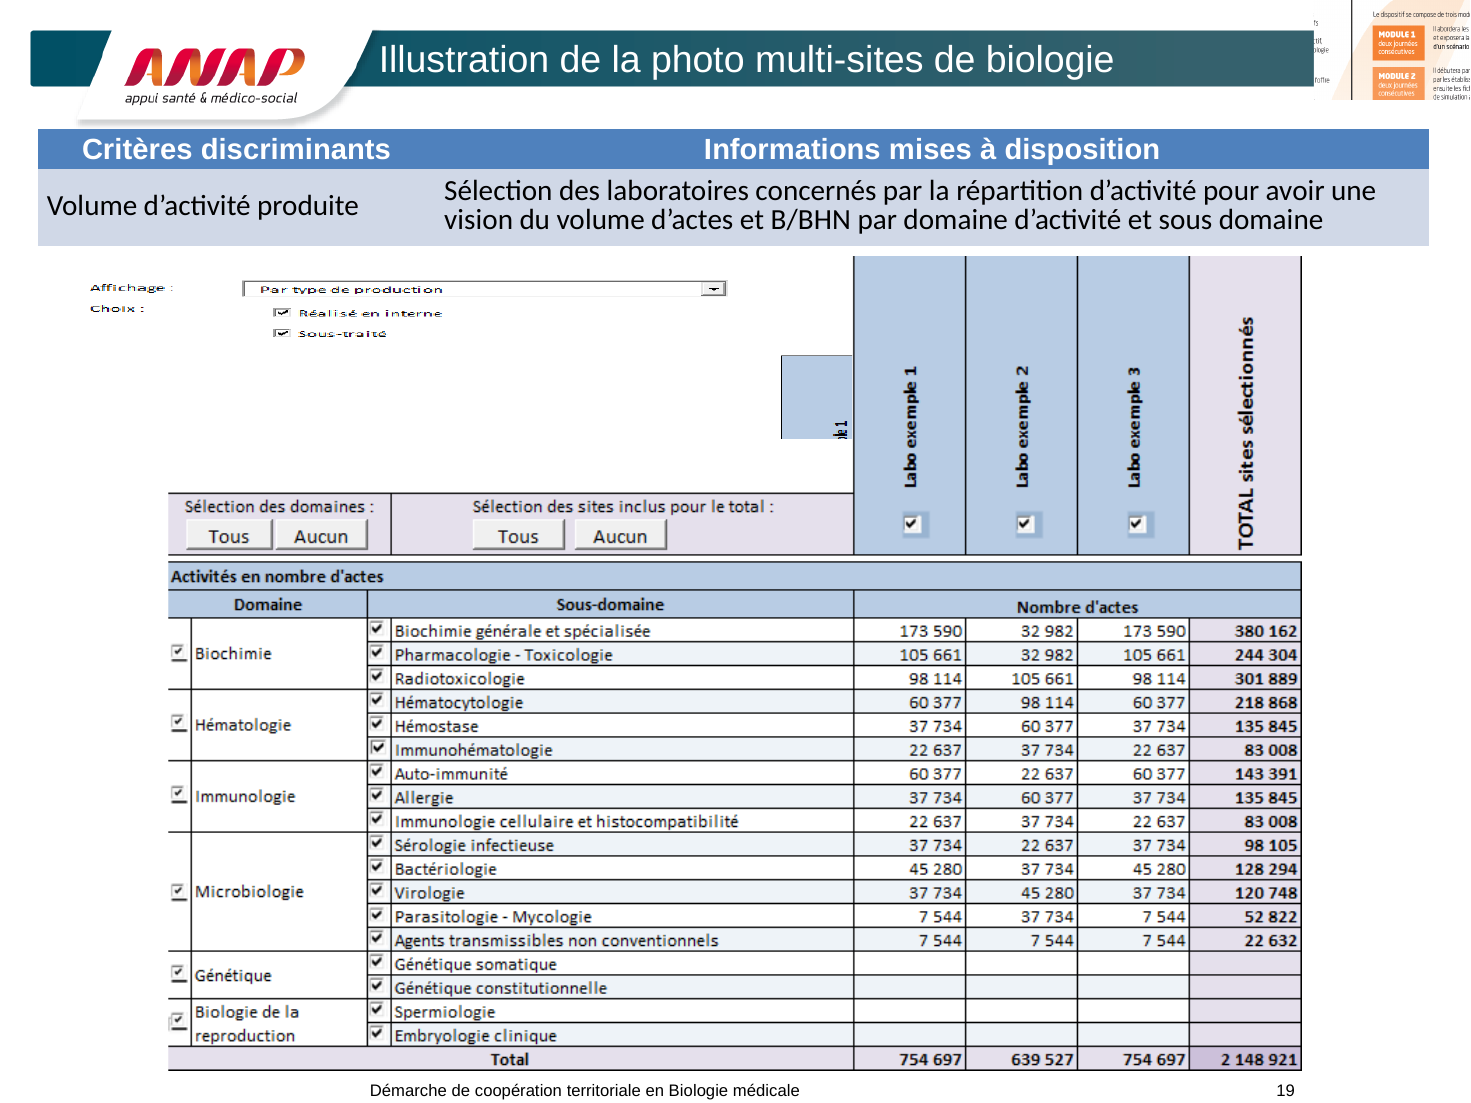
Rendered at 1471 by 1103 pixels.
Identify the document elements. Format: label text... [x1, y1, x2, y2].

table_cell Volume d’activité produite [38, 169, 435, 246]
table_cell Sélection des laboratoires concernés par la répartition d’activité pour avoir une vision du volume d’actes et B/BHN par domaine d’activité et sous domaine [435, 169, 1429, 246]
footer Démarche de coopération territoriale en Biologie médicale [355, 1072, 1238, 1102]
slide_number <numéro> [1261, 1072, 1434, 1102]
picture [1, 0, 1471, 155]
table_header Critères discriminants [38, 129, 435, 169]
picture [61, 256, 1302, 1072]
table_header Informations mises à disposition [435, 129, 1429, 169]
title Illustration de la photo multi-sites de biologie [378, 35, 1444, 91]
